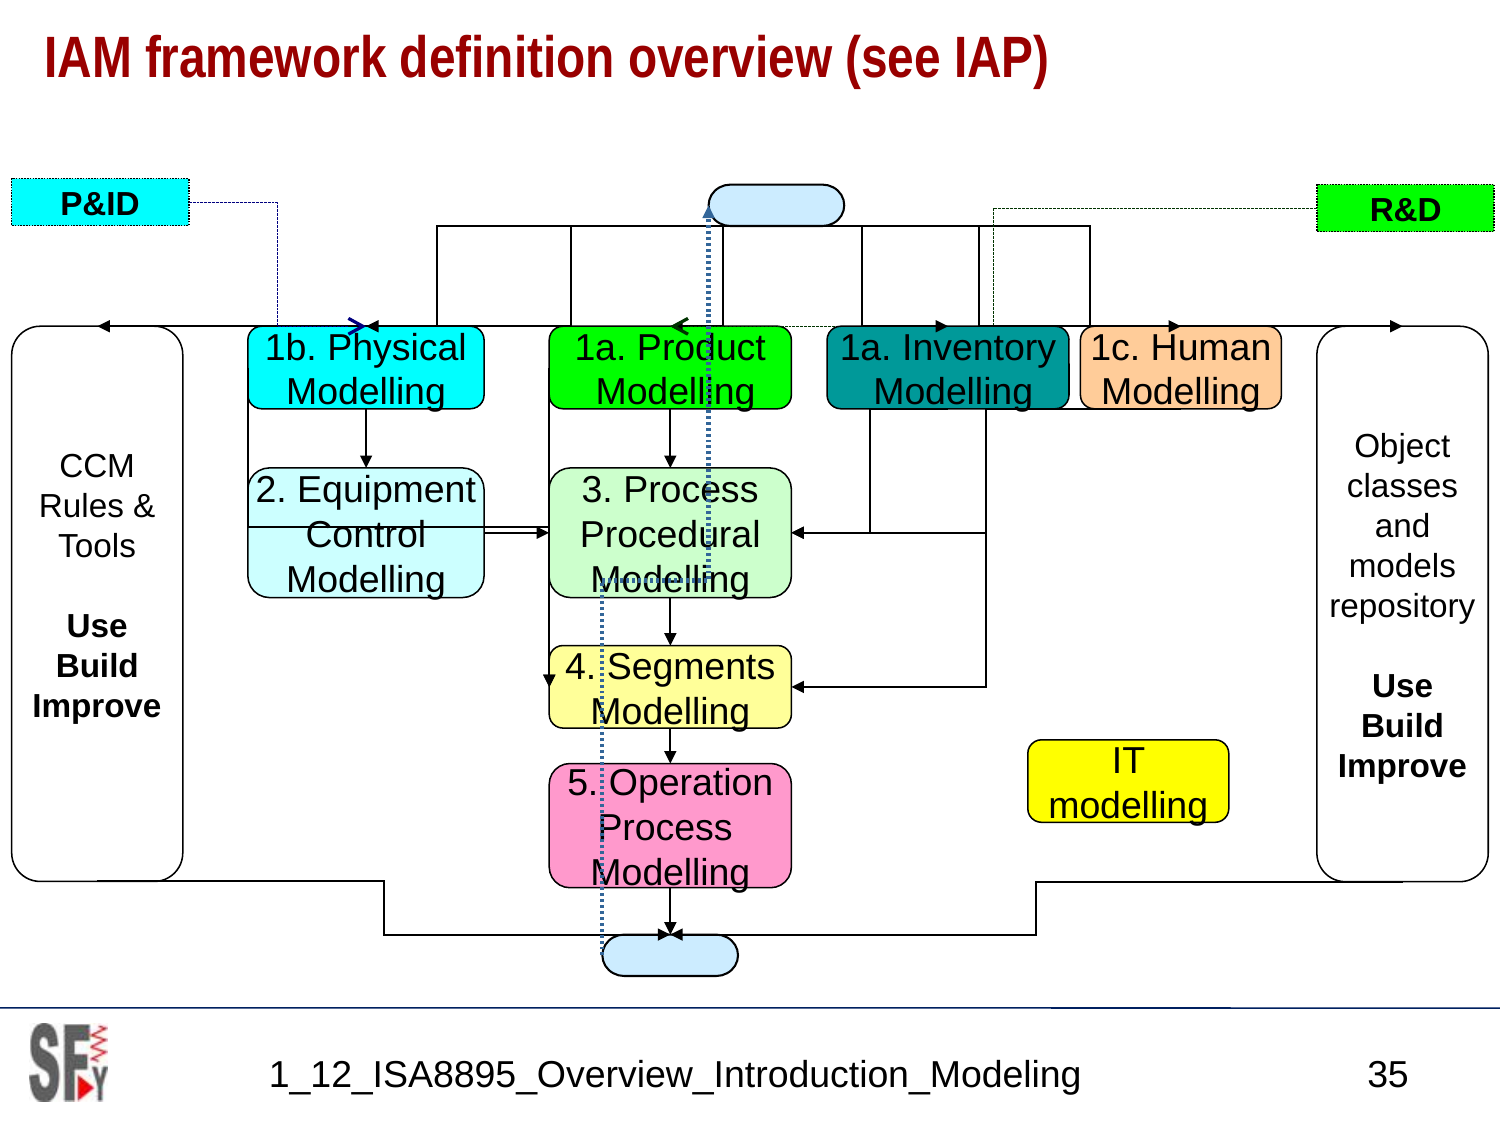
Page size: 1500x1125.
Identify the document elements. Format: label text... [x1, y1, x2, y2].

text_box 1a. Inventory Modelling [827, 326, 1070, 409]
text_box 1c. Human Modelling [1080, 326, 1282, 409]
text_box 3. Process Procedural Modelling [550, 467, 792, 598]
footer 1_12_ISA8895_Overview_Introduction_Modeling [253, 1034, 1336, 1103]
slide_number <numéro> [1352, 1034, 1490, 1103]
text_box 2. Equipment Control Modelling [249, 467, 485, 526]
text_box R&D [1317, 184, 1495, 232]
picture [29, 1023, 108, 1102]
title IAM framework definition overview (see IAP) [29, 12, 1471, 138]
text_box IT modelling [1027, 739, 1229, 823]
text_box 2. Equipment Control Modelling [247, 528, 485, 598]
text_box 5. Operation Process Modelling [549, 763, 792, 888]
text_box 1a. Product Modelling [549, 326, 792, 409]
text_box CCM Rules & Tools Use Build Improve [11, 326, 183, 882]
text_box [708, 184, 845, 225]
text_box 4. Segments Modelling [549, 645, 792, 729]
text_box Object classes and models repository Use Build Improve [1316, 326, 1489, 882]
text_box [602, 935, 739, 977]
text_box P&ID [11, 178, 189, 226]
text_box 1b. Physical Modelling [247, 327, 485, 409]
